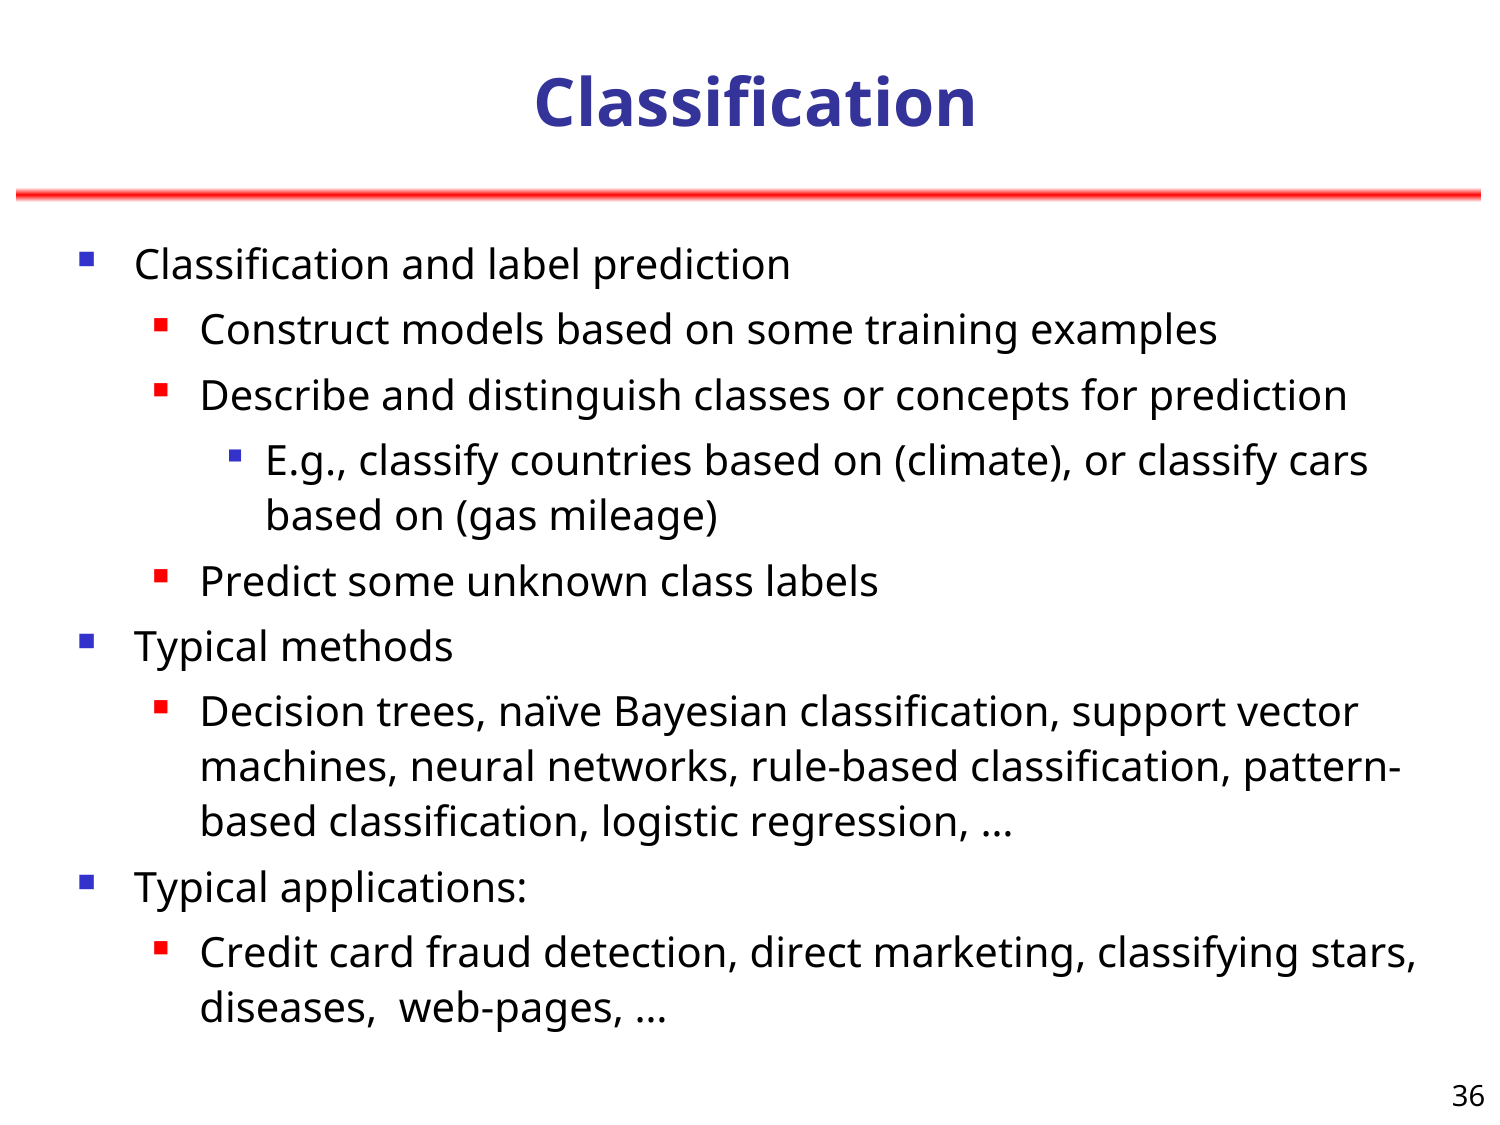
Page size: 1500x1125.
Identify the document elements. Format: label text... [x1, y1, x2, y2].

text_box <number> [1187, 1050, 1500, 1125]
list Classification and label prediction Construct models based on some training examples Describe and distinguish classes or concepts for prediction E.g., classify countries based on (climate), or classify cars based on (gas mileage) Predict some unknown class labels Typical methods Decision trees, naïve Bayesian classification, support vector machines, neural networks, rule-based classification, pattern-based classification, logistic regression, … Typical applications: Credit card fraud detection, direct marketing, classifying stars, diseases, web-pages, … [62, 224, 1450, 1093]
title Classification [37, 24, 1476, 176]
